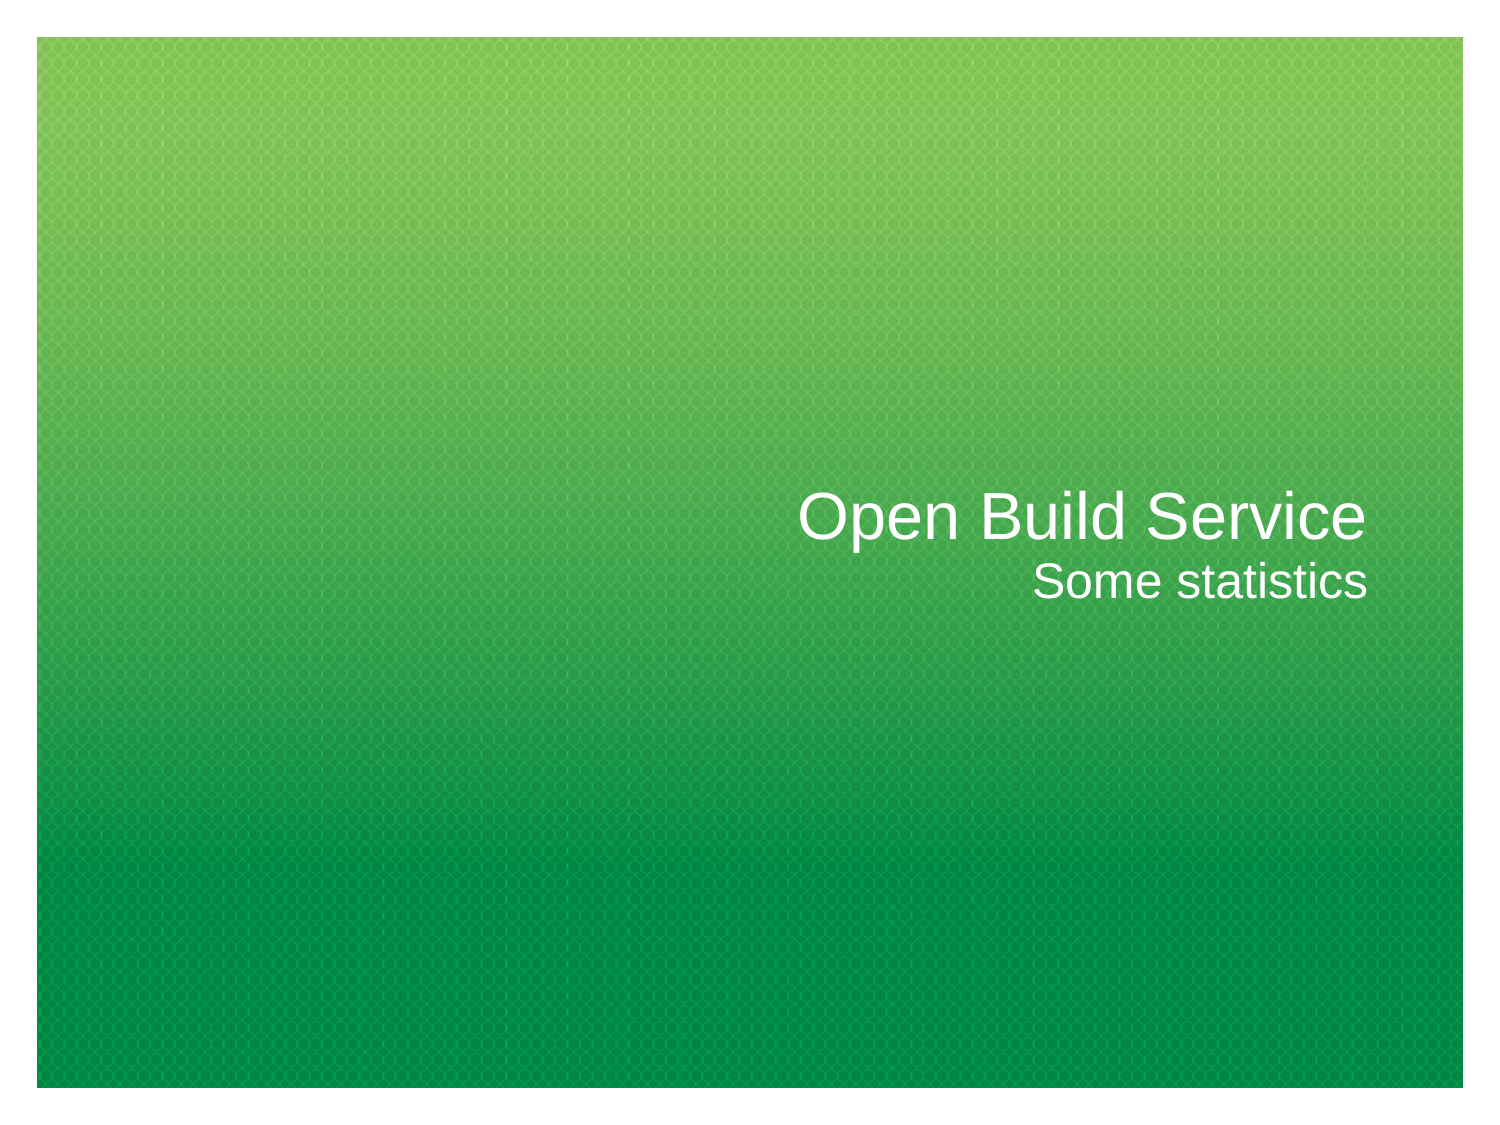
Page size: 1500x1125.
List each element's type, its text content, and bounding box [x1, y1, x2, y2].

title Open Build Service Some statistics [135, 450, 1369, 638]
picture [37, 37, 1463, 1088]
